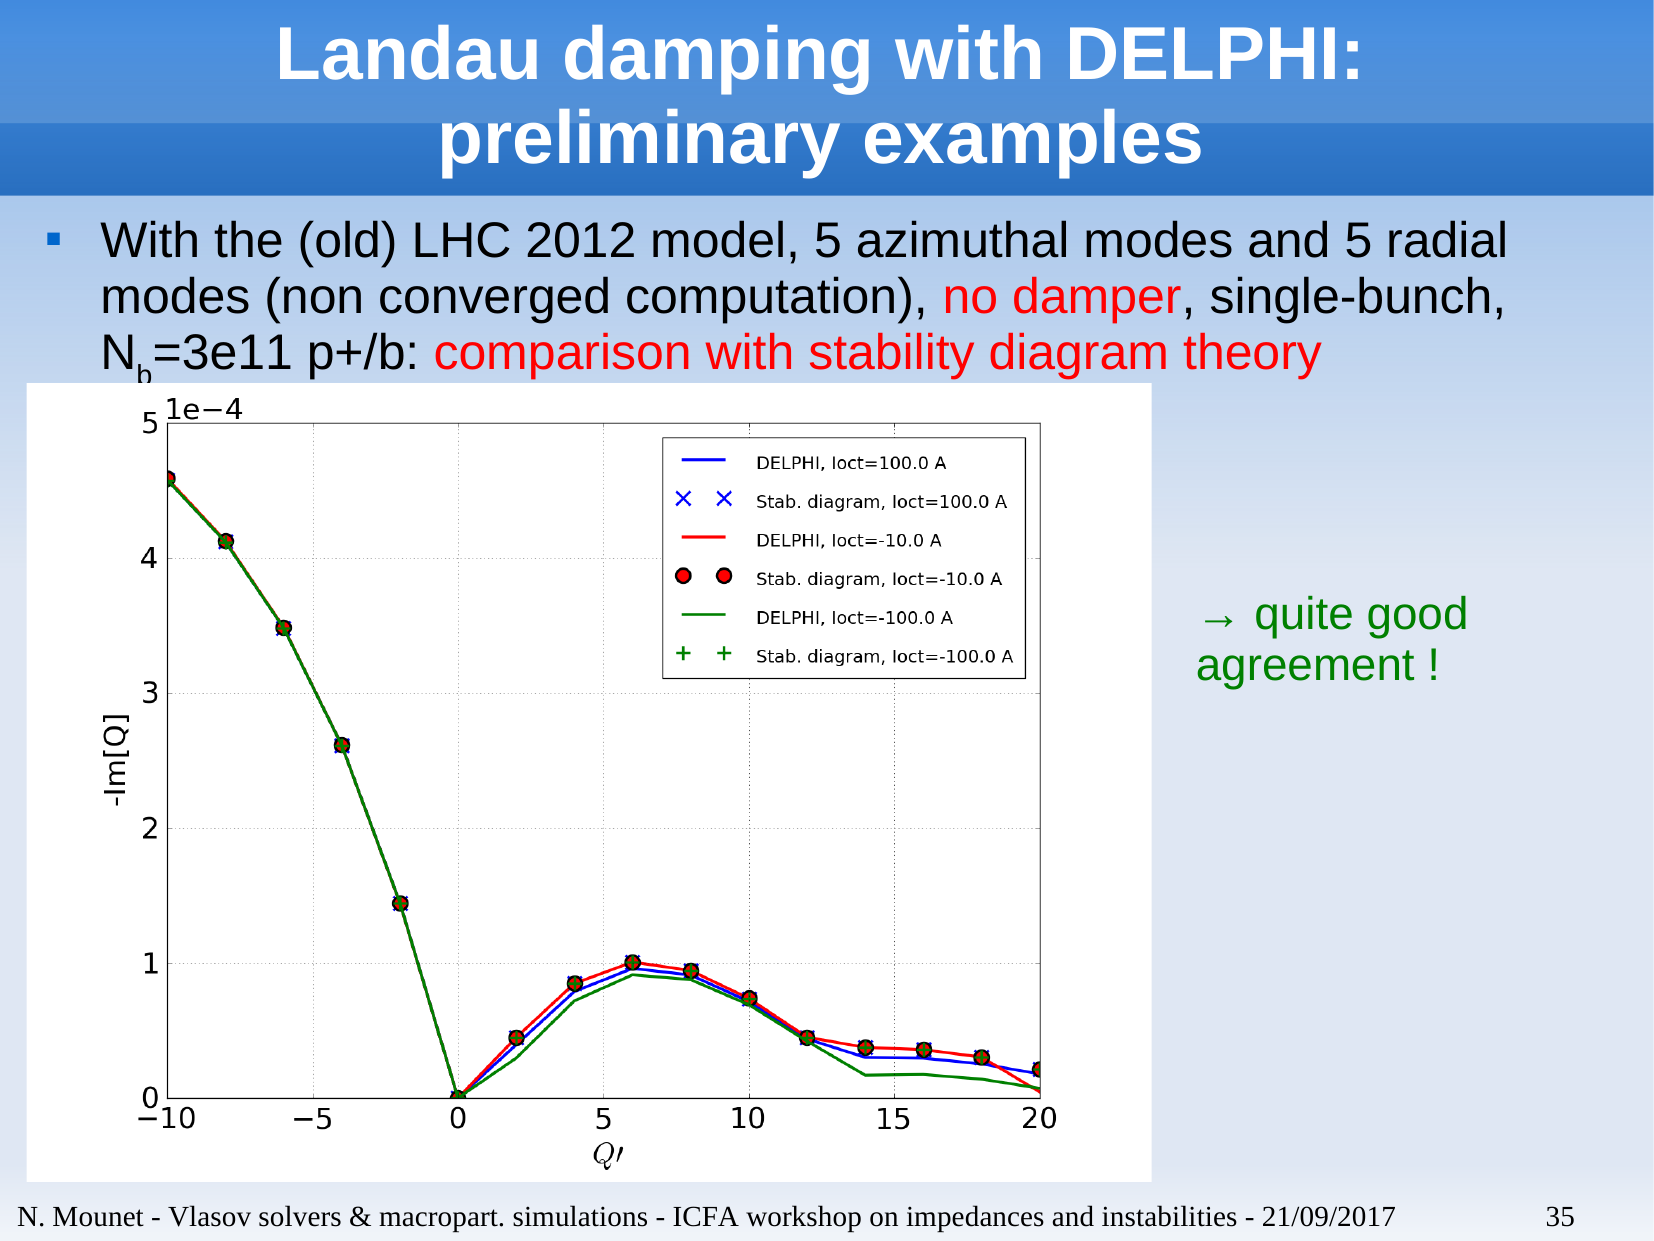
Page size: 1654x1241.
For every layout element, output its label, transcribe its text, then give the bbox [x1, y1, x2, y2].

text_box → quite good agreement ! [1181, 580, 1536, 698]
list With the (old) LHC 2012 model, 5 azimuthal modes and 5 radial modes (non converged computation), no damper, single-bunch, Nb=3e11 p+/b: comparison with stability diagram theory [29, 212, 1635, 726]
picture [0, 0, 1654, 1241]
title Landau damping with DELPHI: preliminary examples [76, 1, 1565, 189]
